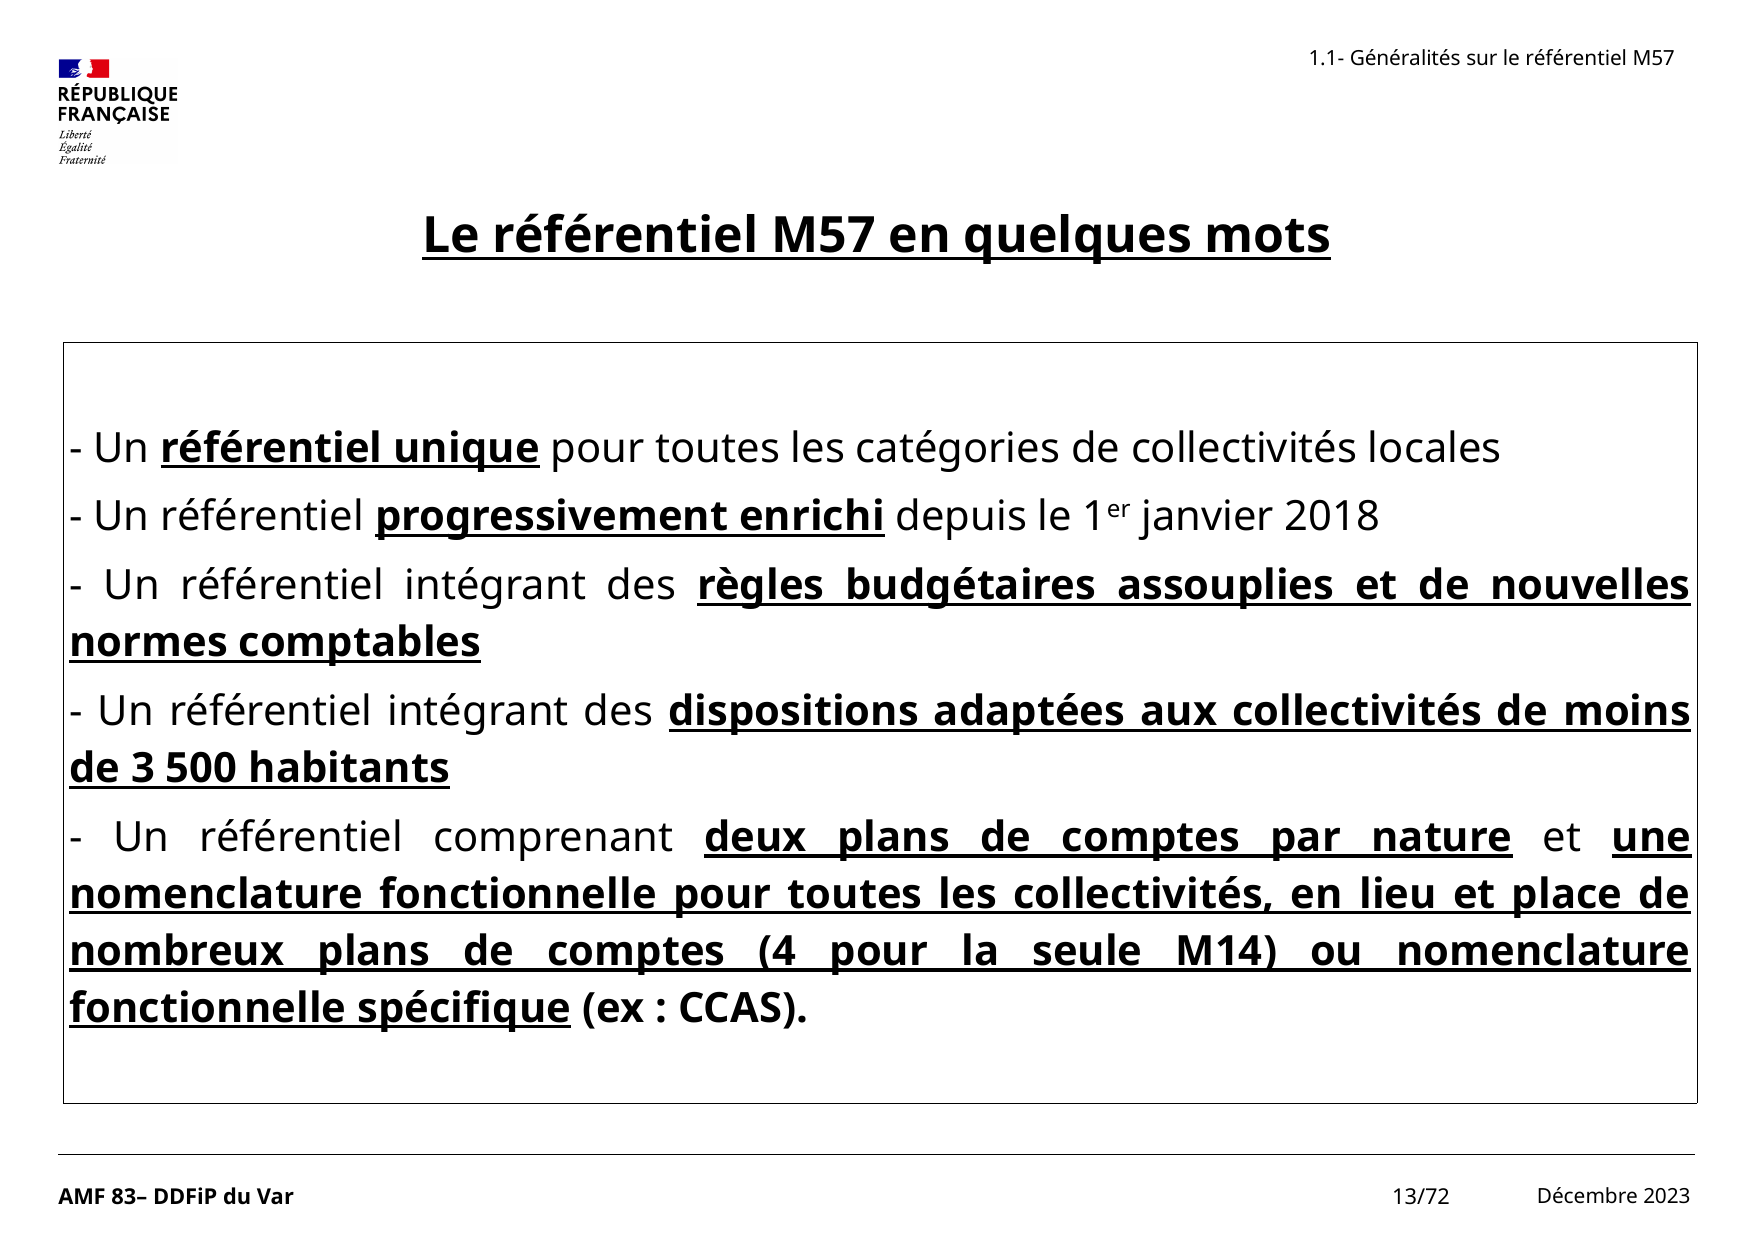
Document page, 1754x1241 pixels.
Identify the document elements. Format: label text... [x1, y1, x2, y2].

text_box Le référentiel M57 en quelques mots [59, 199, 1695, 296]
picture [58, 58, 178, 164]
text_box 1.1- Généralités sur le référentiel M57 [220, 35, 1690, 93]
table_header - Un référentiel unique pour toutes les catégories de collectivités locales - Un référentiel progressivement enrichi depuis le 1er janvier 2018 - Un référentiel intégrant des règles budgétaires assouplies et de nouvelles normes comptables - Un référentiel intégrant des dispositions adaptées aux collectivités de moins de 3 500 habitants - Un référentiel comprenant deux plans de comptes par nature et une nomenclature fonctionnelle pour toutes les collectivités, en lieu et place de nombreux plans de comptes (4 pour la seule M14) ou nomenclature fonctionnelle spécifique (ex : CCAS). [64, 343, 1697, 1103]
